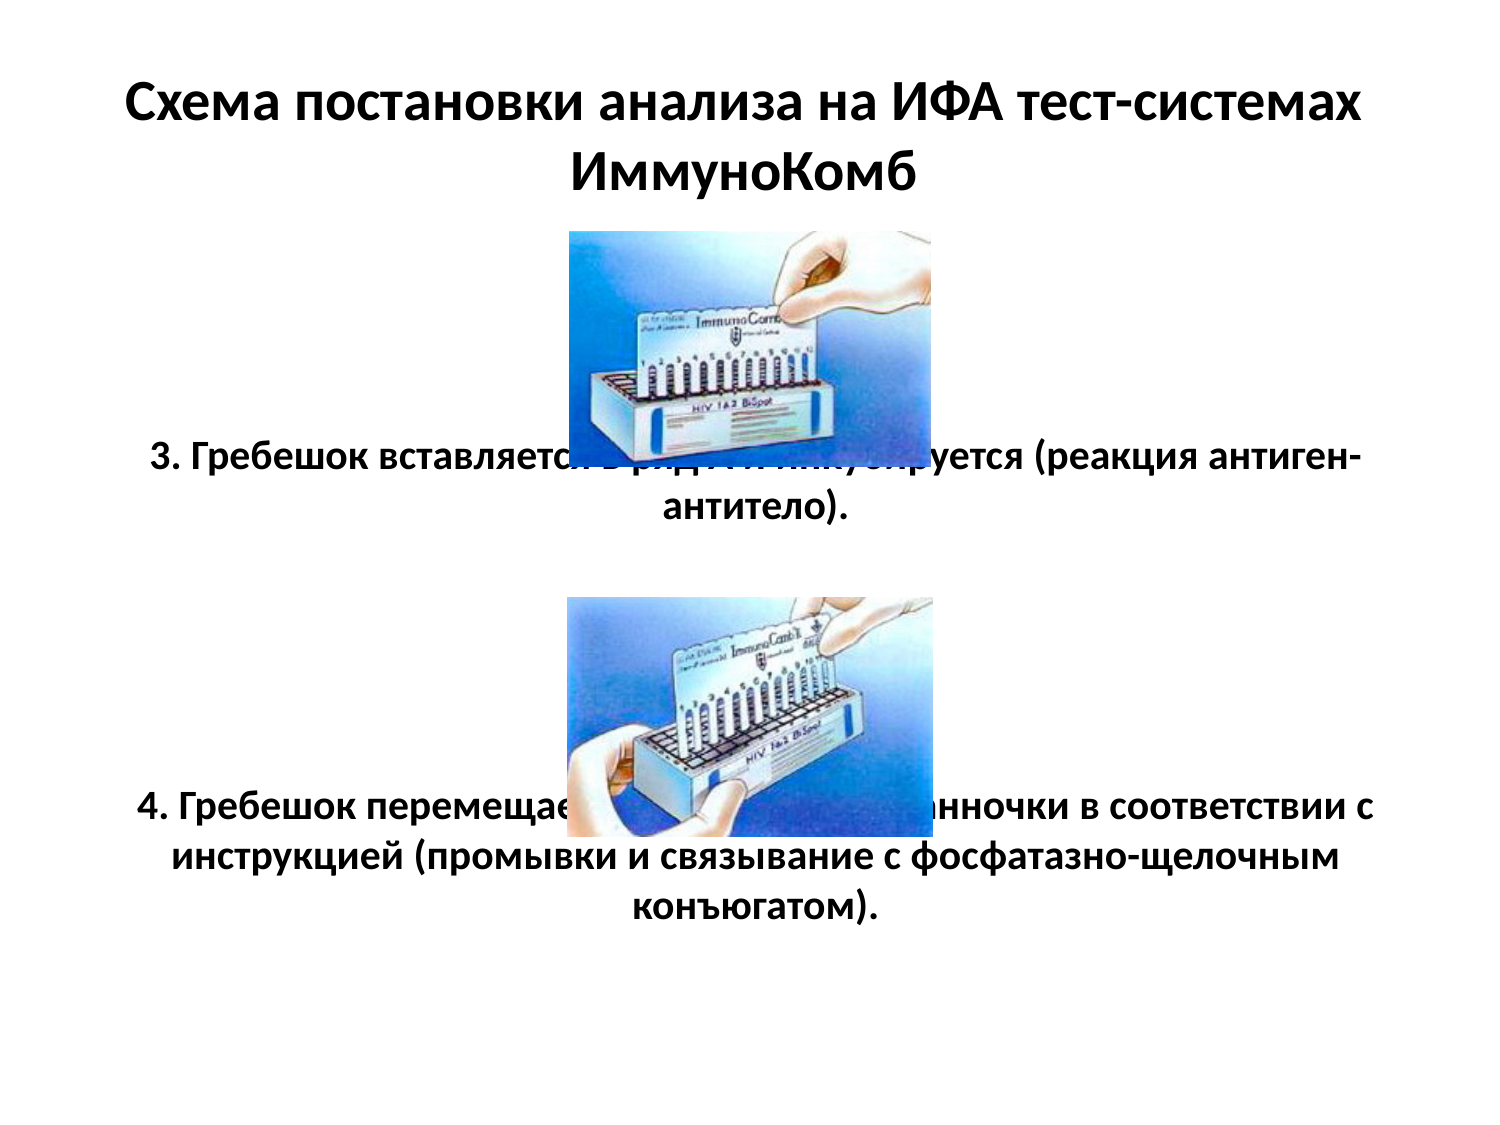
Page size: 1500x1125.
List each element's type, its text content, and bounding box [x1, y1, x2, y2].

title Схема постановки анализа на ИФА тест-системах ИммуноКомб [41, 54, 1447, 173]
picture [567, 597, 933, 838]
subtitle 3. Гребешок вставляется в ряд А и инкубируется (реакция антиген-антитело). 4. Гребешок перемещается из ряда в ряд ванночки в соответствии с инструкцией (промывки и связывание с фосфатазно-щелочным конъюгатом). [53, 219, 1459, 1083]
picture [569, 231, 931, 467]
